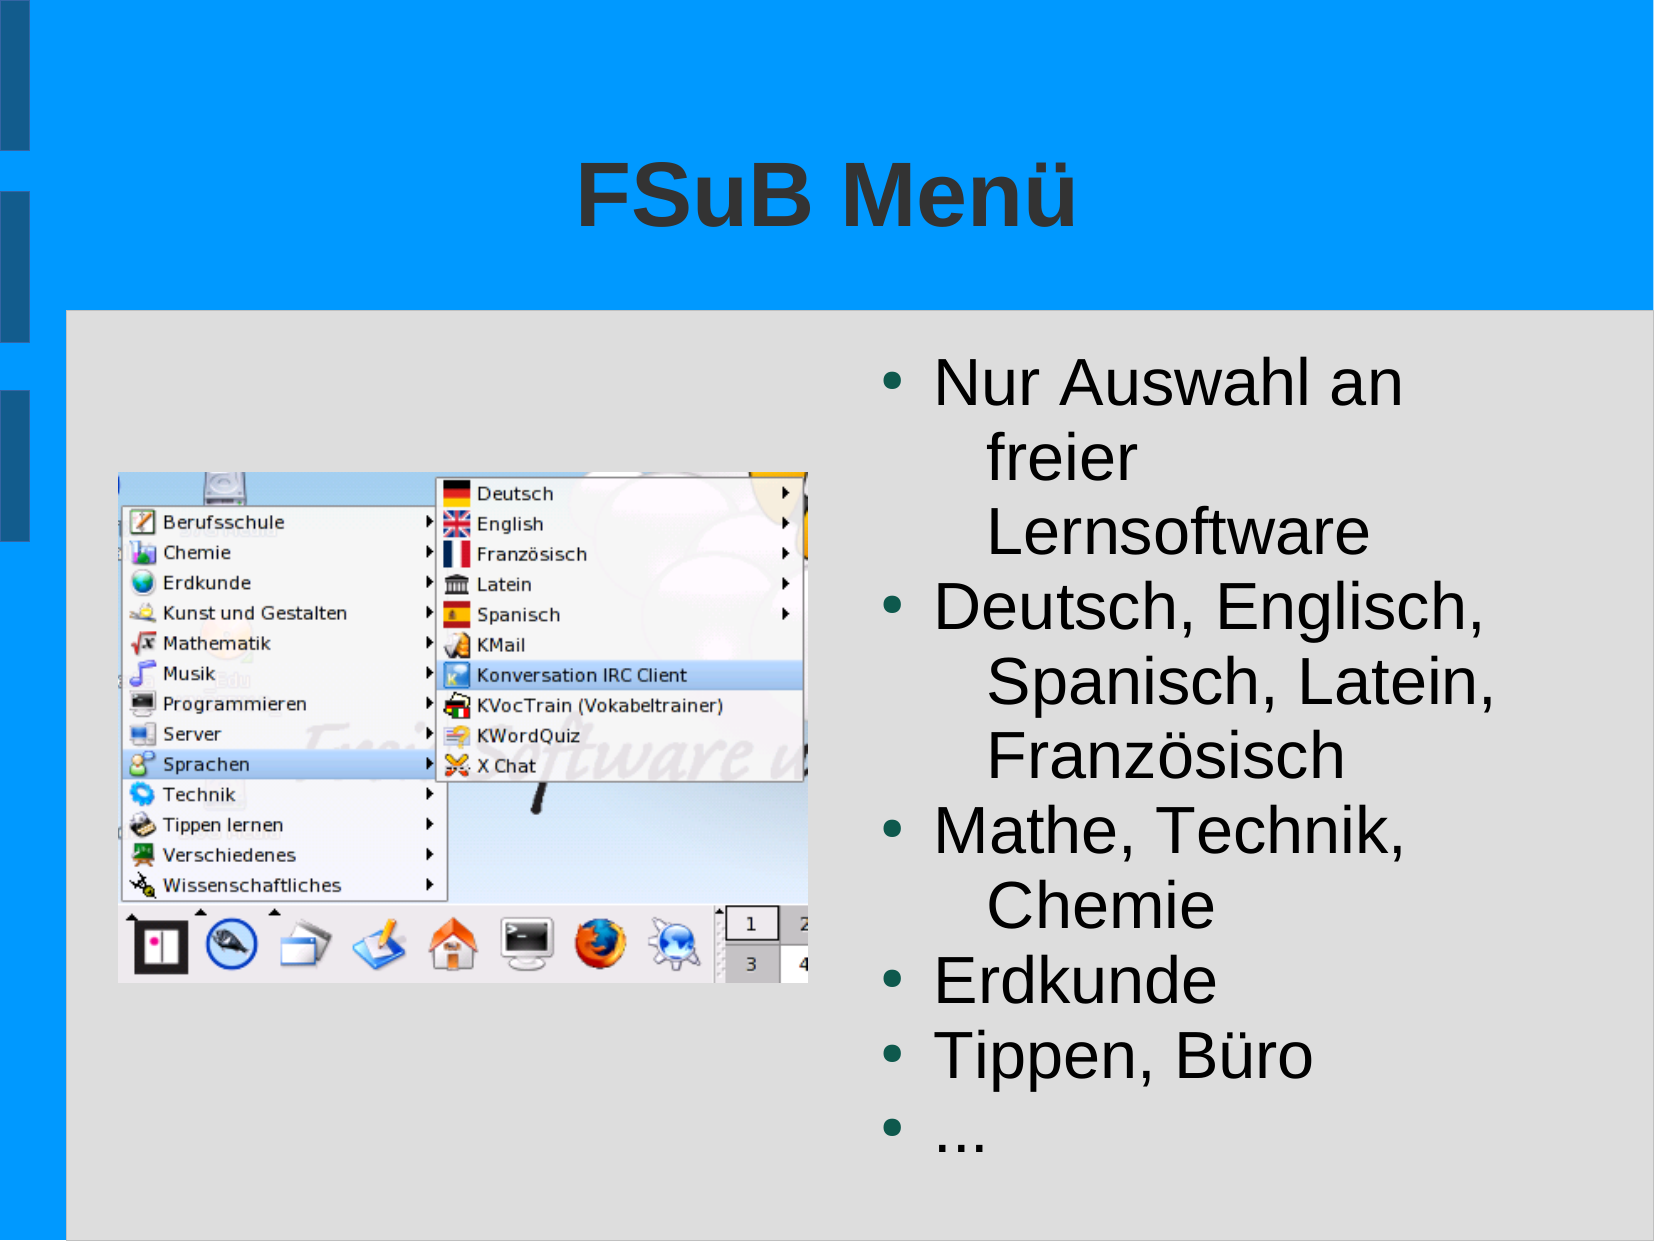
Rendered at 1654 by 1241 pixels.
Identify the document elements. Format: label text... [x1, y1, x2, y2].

title FSuB Menü [121, 91, 1534, 299]
picture [118, 472, 808, 983]
list Nur Auswahl an freier Lernsoftware Deutsch, Englisch, Spanisch, Latein, Französisch Mathe, Technik, Chemie Erdkunde Tippen, Büro ... [845, 344, 1535, 1127]
